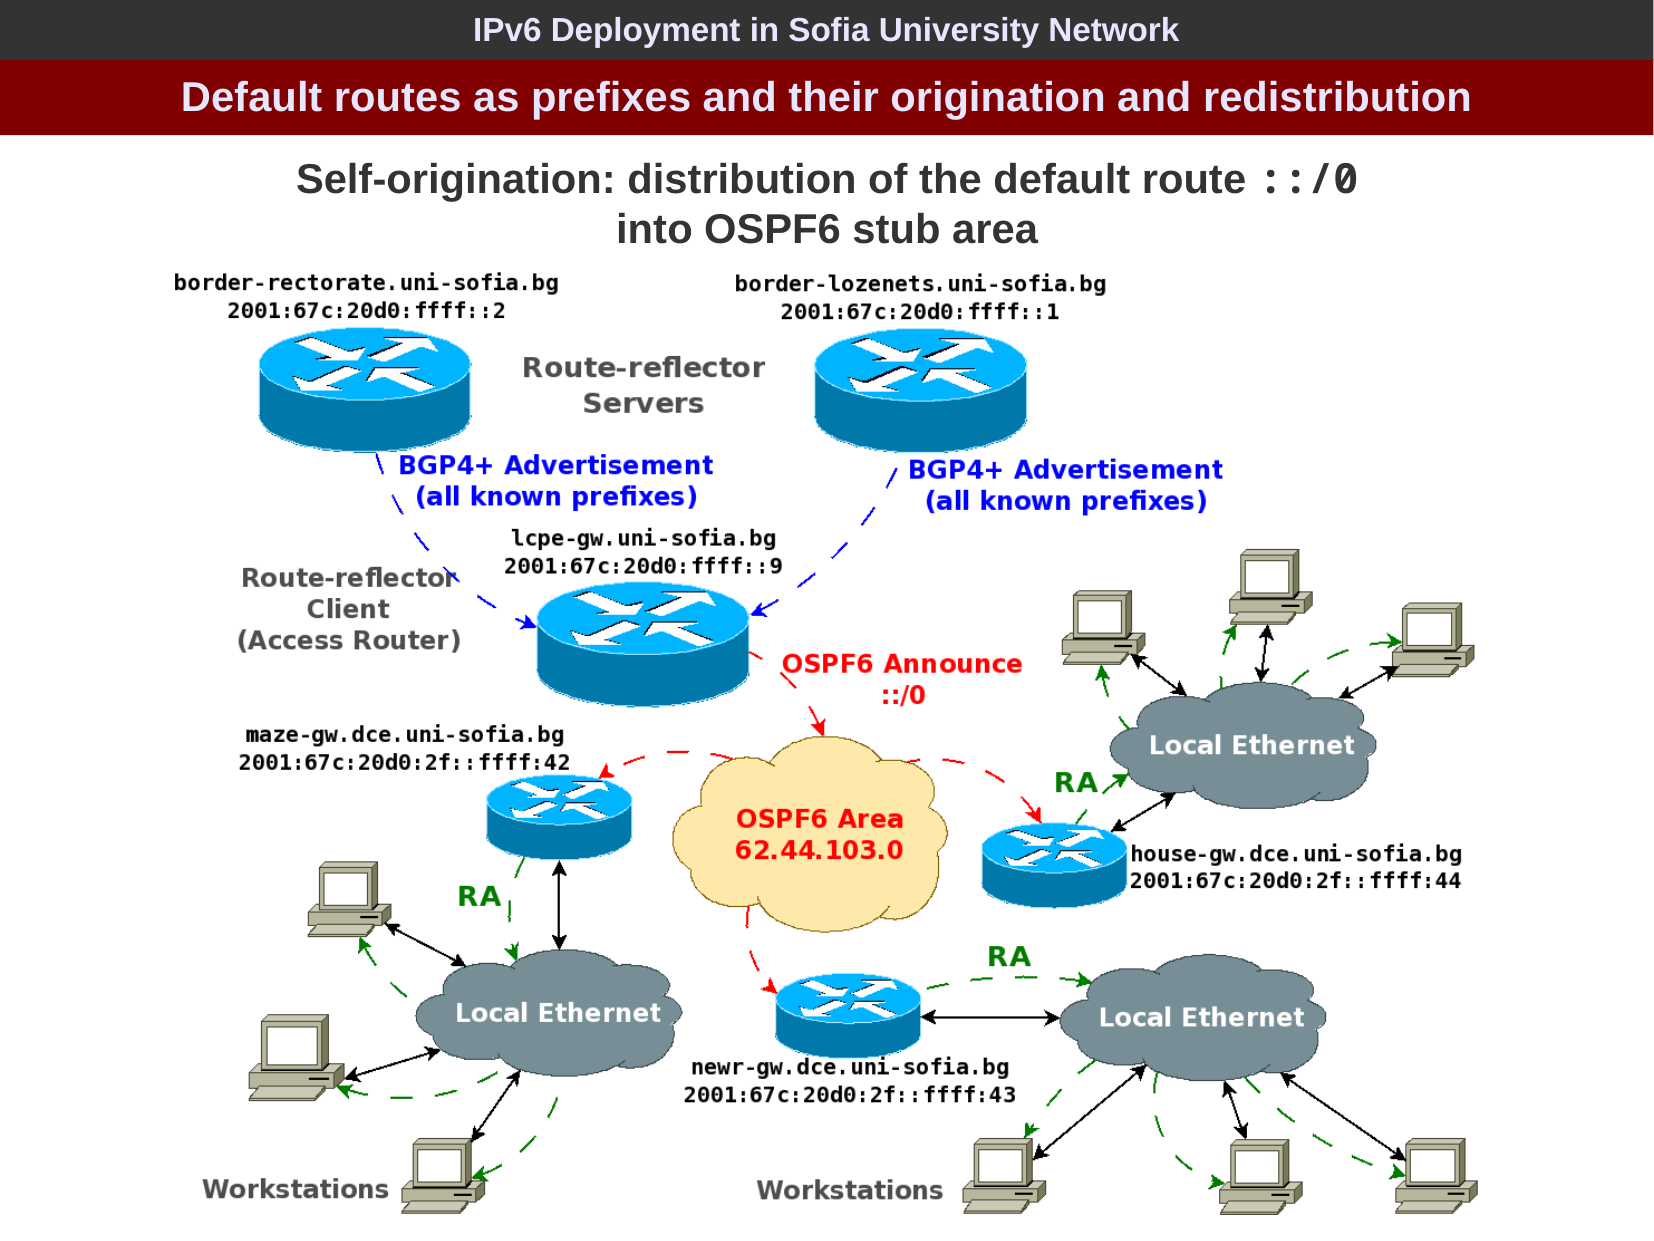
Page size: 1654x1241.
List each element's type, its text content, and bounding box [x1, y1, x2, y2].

text_box Self-origination: distribution of the default route ::/0 into OSPF6 stub area [30, 141, 1625, 247]
text_box IPv6 Deployment in Sofia University Network [0, 0, 1654, 61]
text_box Default routes as prefixes and their origination and redistribution [0, 61, 1654, 136]
picture [174, 269, 1479, 1215]
